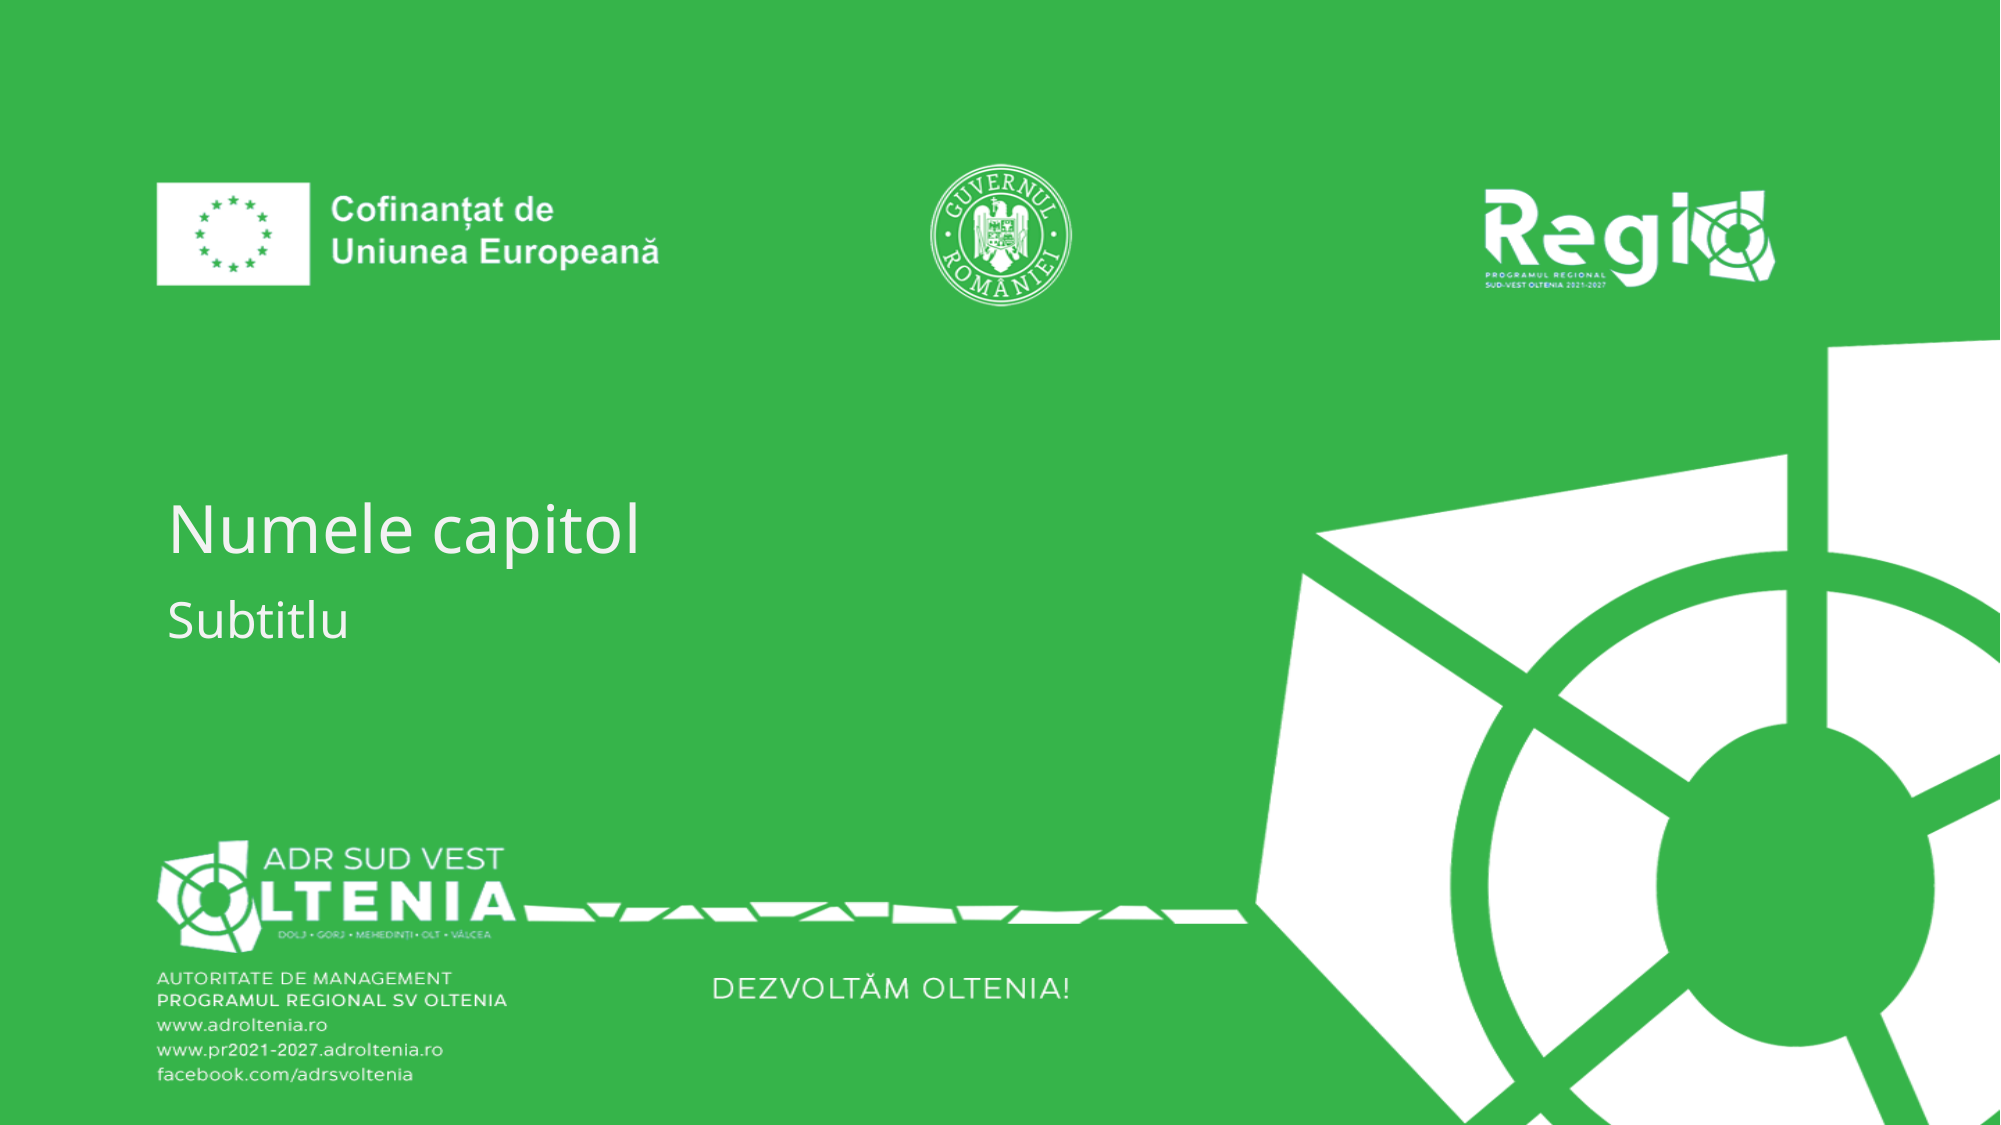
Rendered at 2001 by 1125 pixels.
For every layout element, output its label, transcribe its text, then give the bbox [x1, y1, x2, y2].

title Numele capitol [152, 184, 1750, 576]
subtitle Subtitlu [152, 587, 1653, 860]
picture [0, 0, 2000, 1125]
